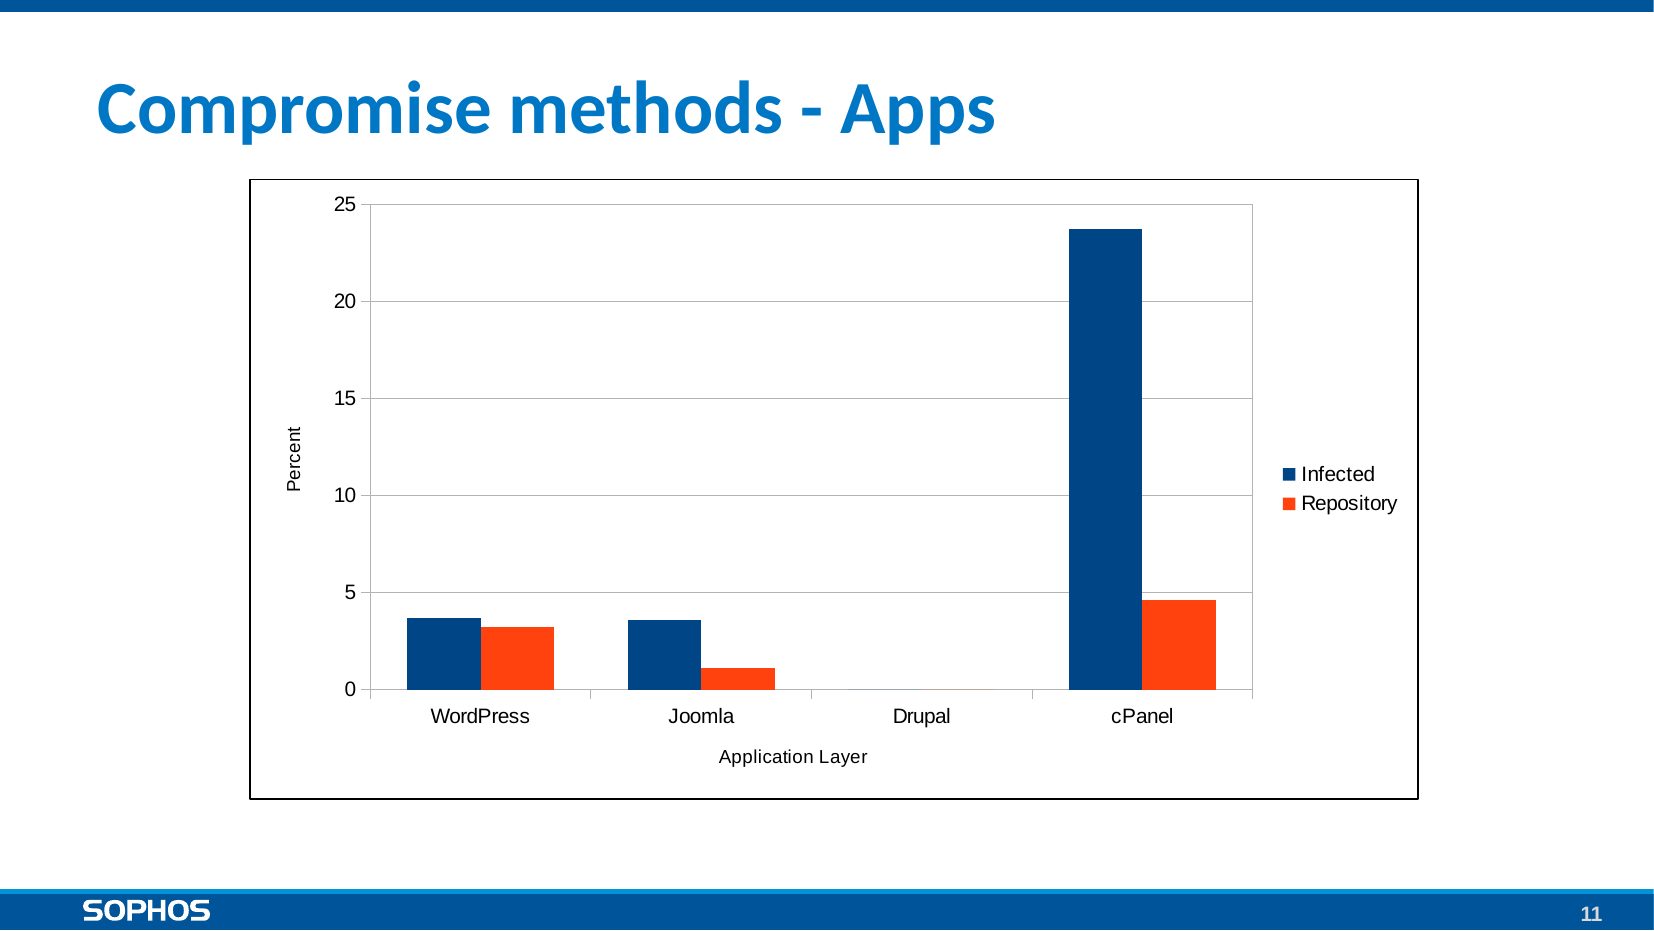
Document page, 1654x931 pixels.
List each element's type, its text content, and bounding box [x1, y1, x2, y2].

chart [250, 180, 1418, 799]
title Compromise methods - Apps [82, 37, 1571, 170]
